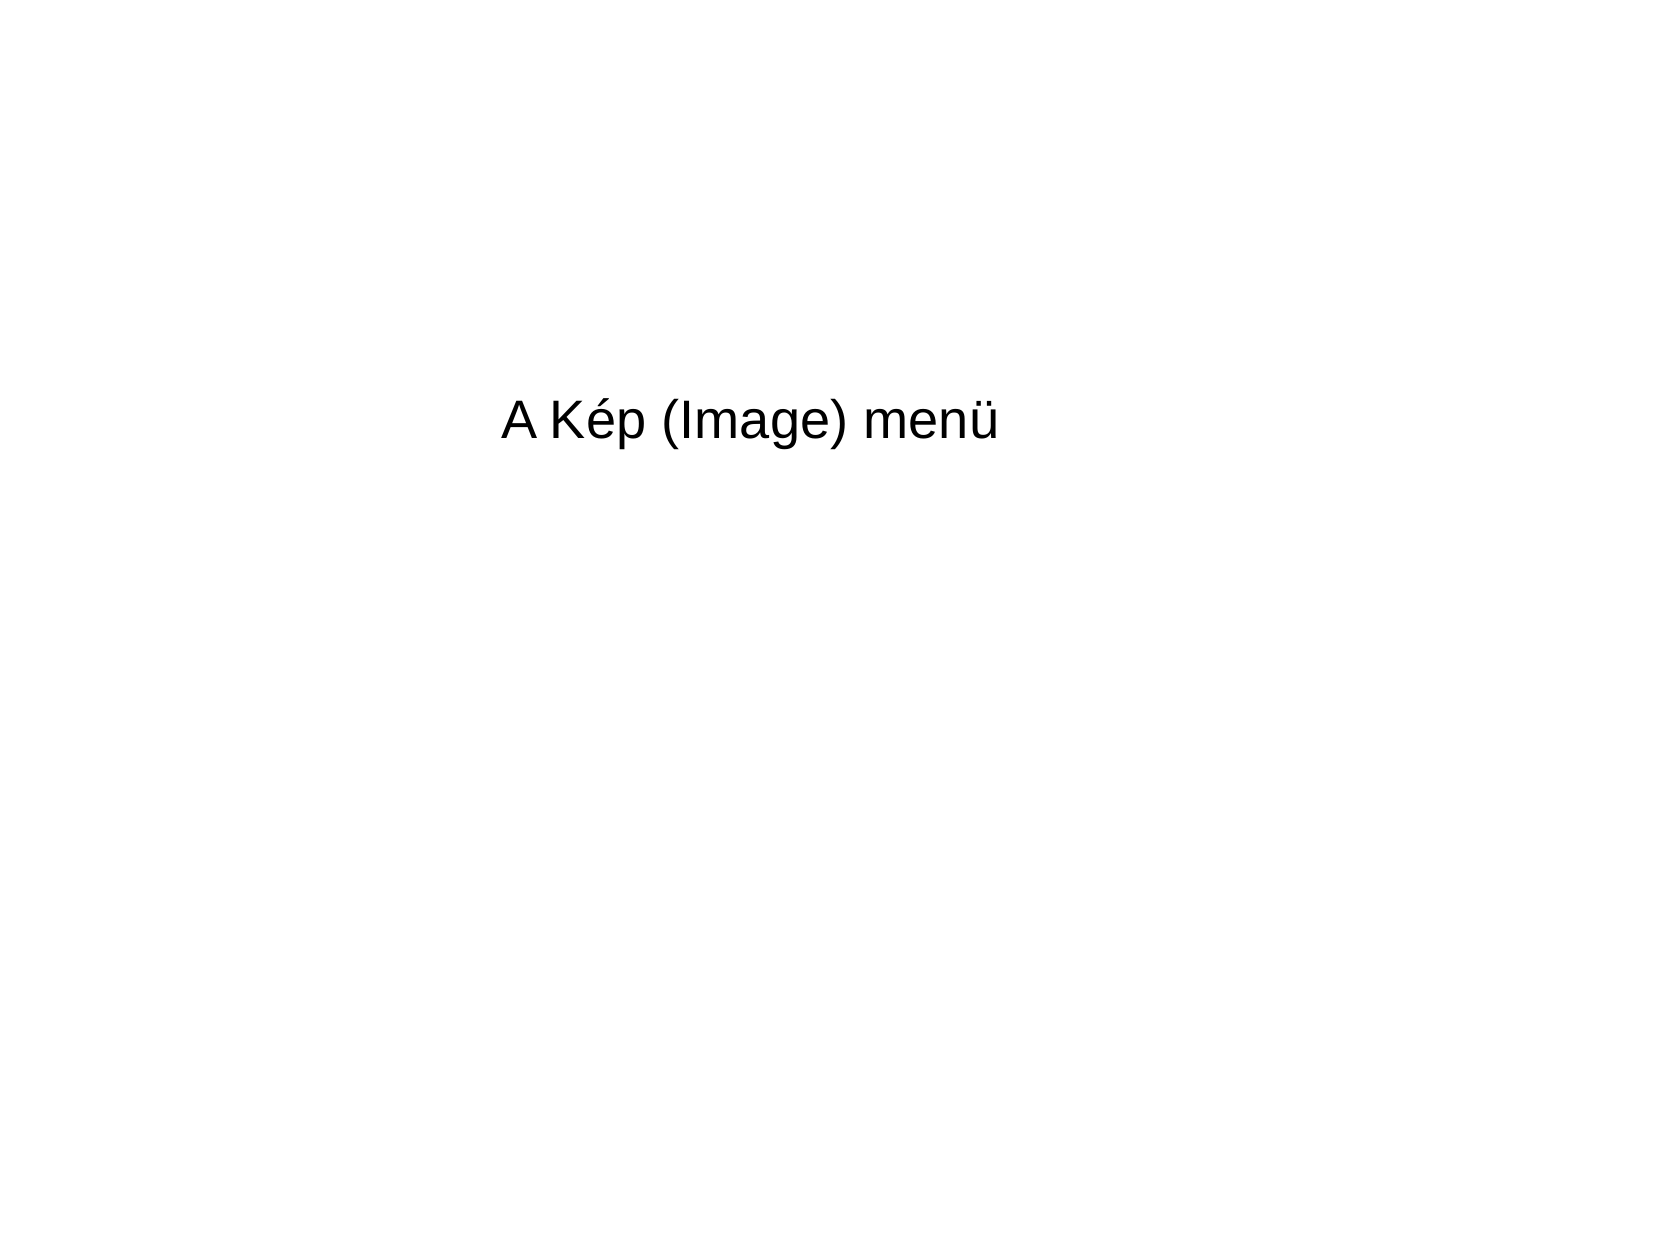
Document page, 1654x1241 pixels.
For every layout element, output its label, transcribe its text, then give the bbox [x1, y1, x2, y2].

text_box A Kép (Image) menü [487, 382, 1015, 458]
